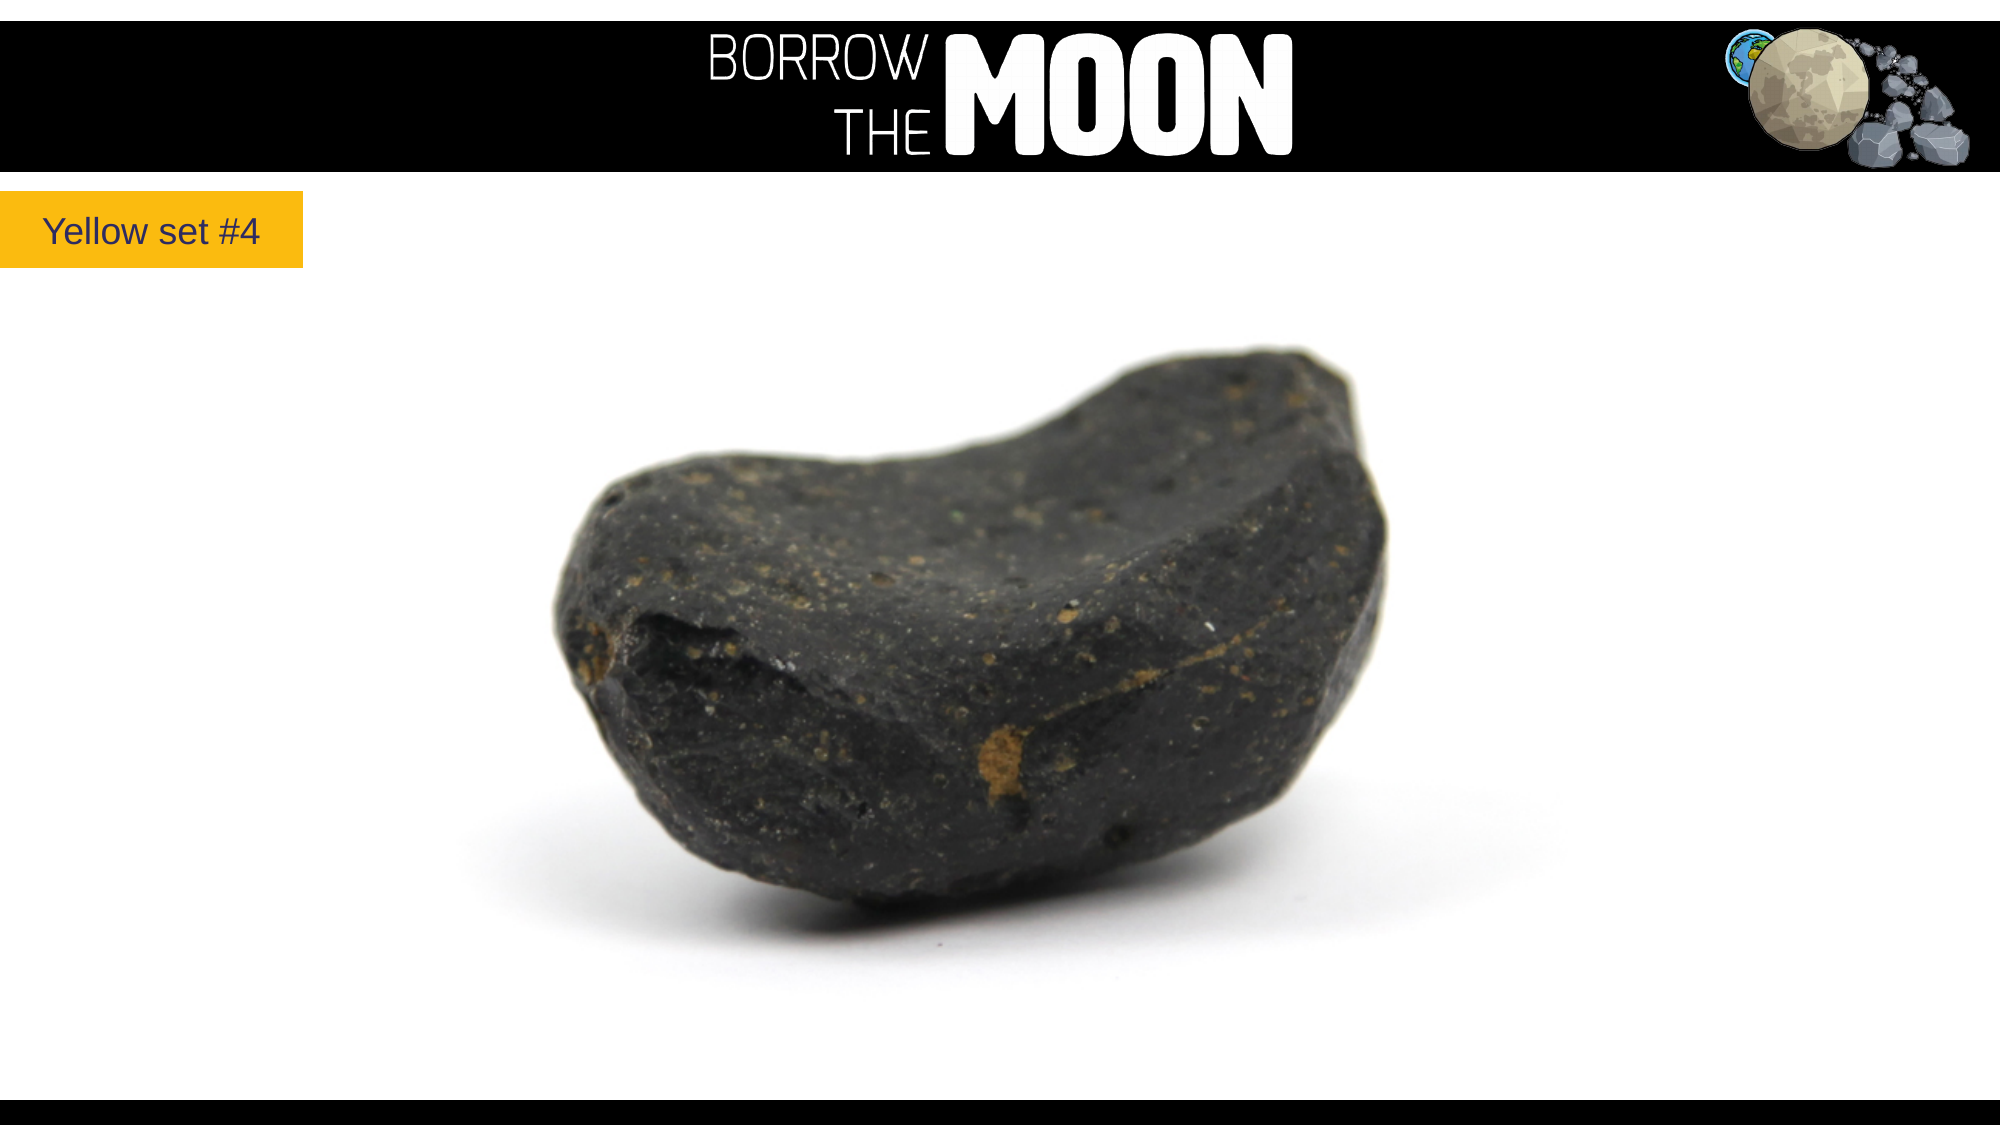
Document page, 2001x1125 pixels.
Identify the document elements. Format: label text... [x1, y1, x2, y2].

text_box Yellow set #4 [0, 191, 303, 268]
picture [346, 200, 1654, 1071]
